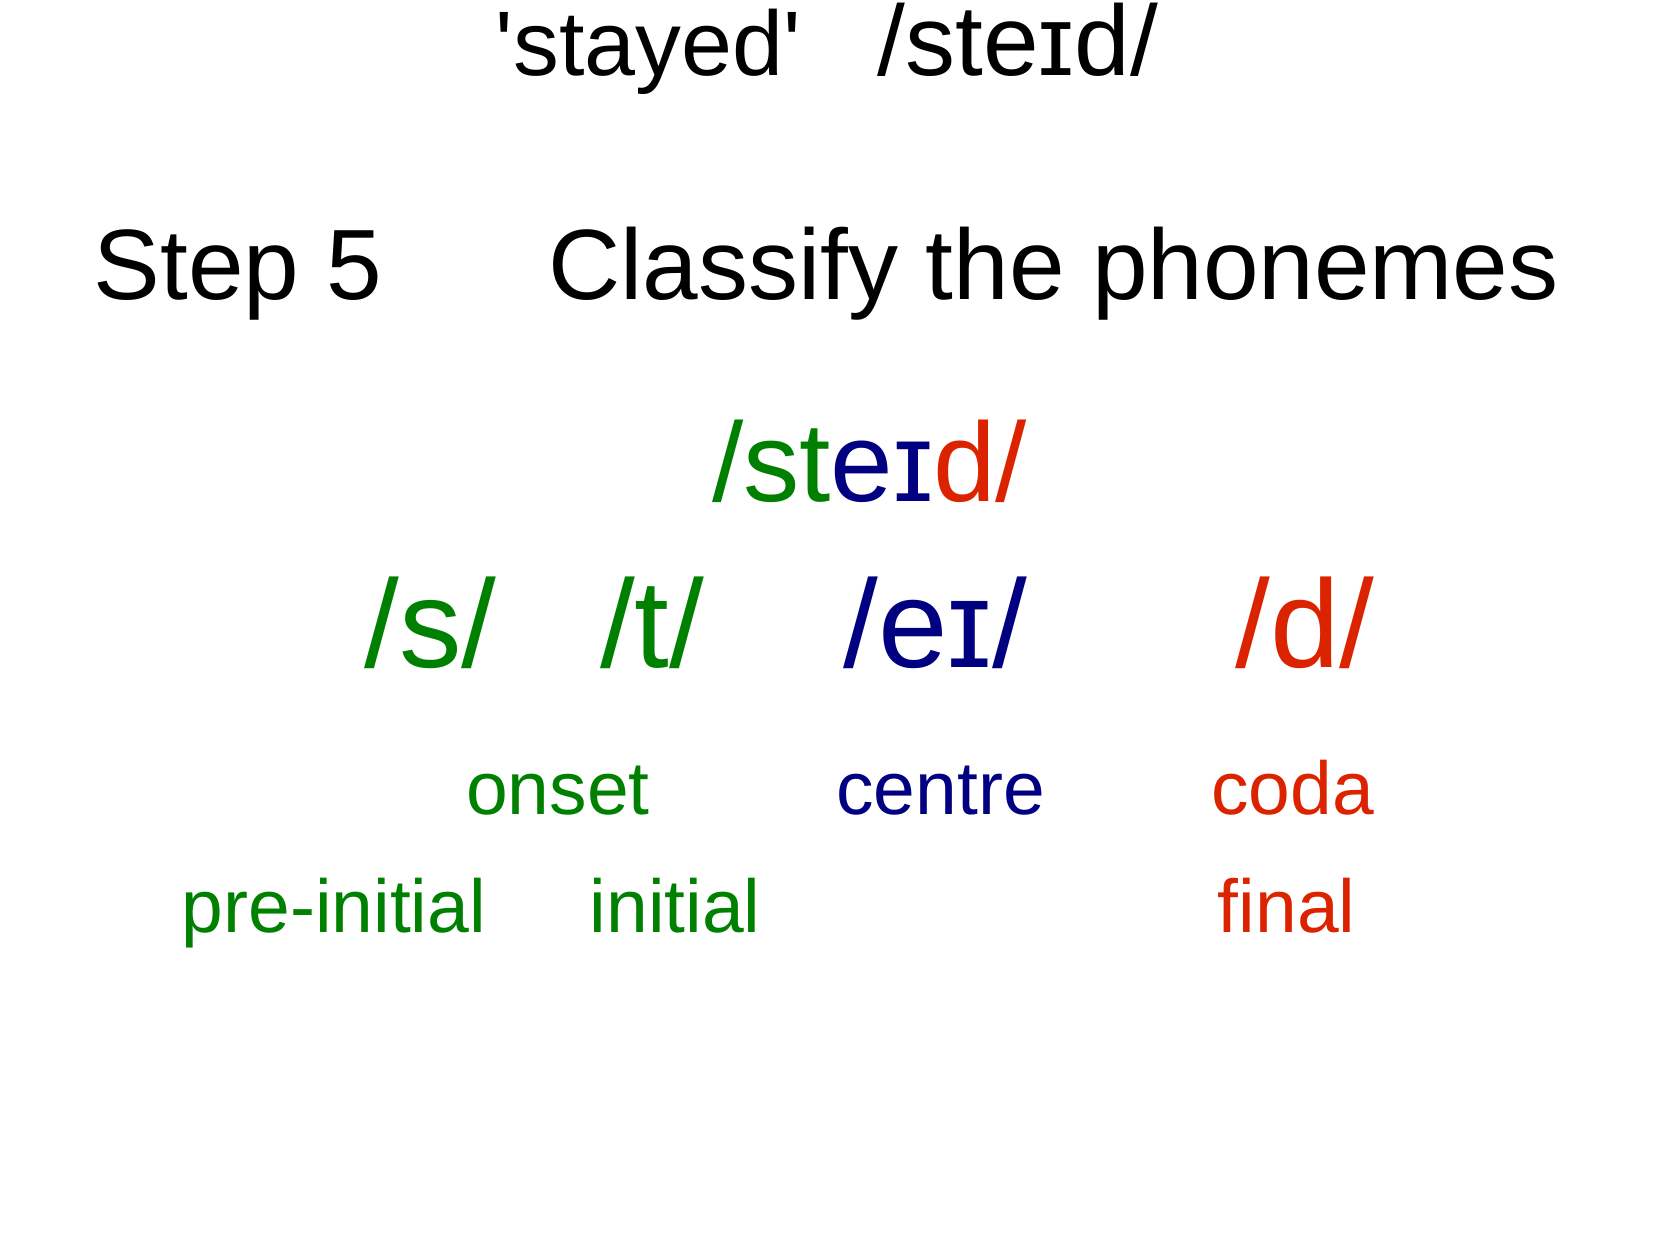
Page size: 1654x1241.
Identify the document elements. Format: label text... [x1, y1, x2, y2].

list /steɪd/ /s/ /t/ /eɪ/ /d/ onset centre coda pre-initial initial final [90, 399, 1579, 1163]
title 'stayed' /steɪd/ Step 5 Classify the phonemes [82, 0, 1571, 321]
